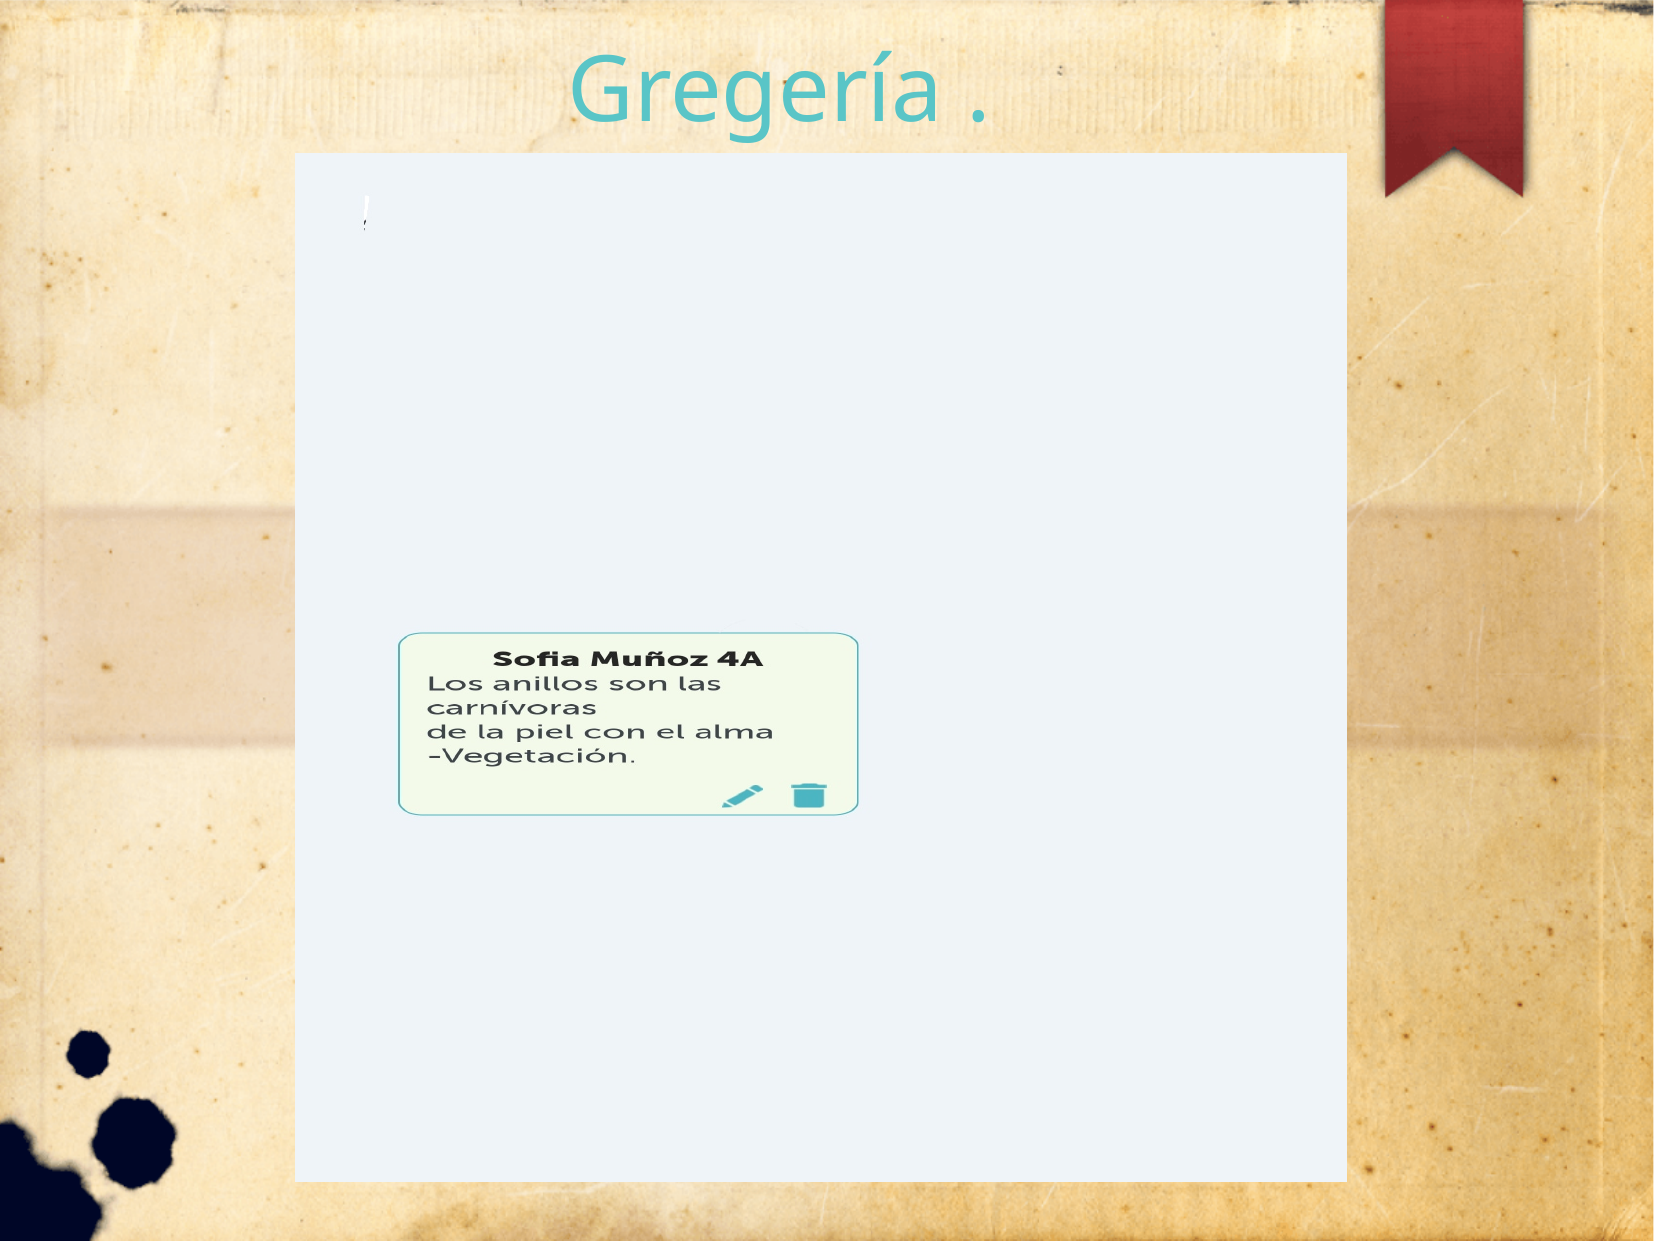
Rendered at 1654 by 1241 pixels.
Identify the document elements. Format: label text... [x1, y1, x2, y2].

title Gregería . [35, 0, 1524, 189]
picture [0, 0, 1654, 1241]
